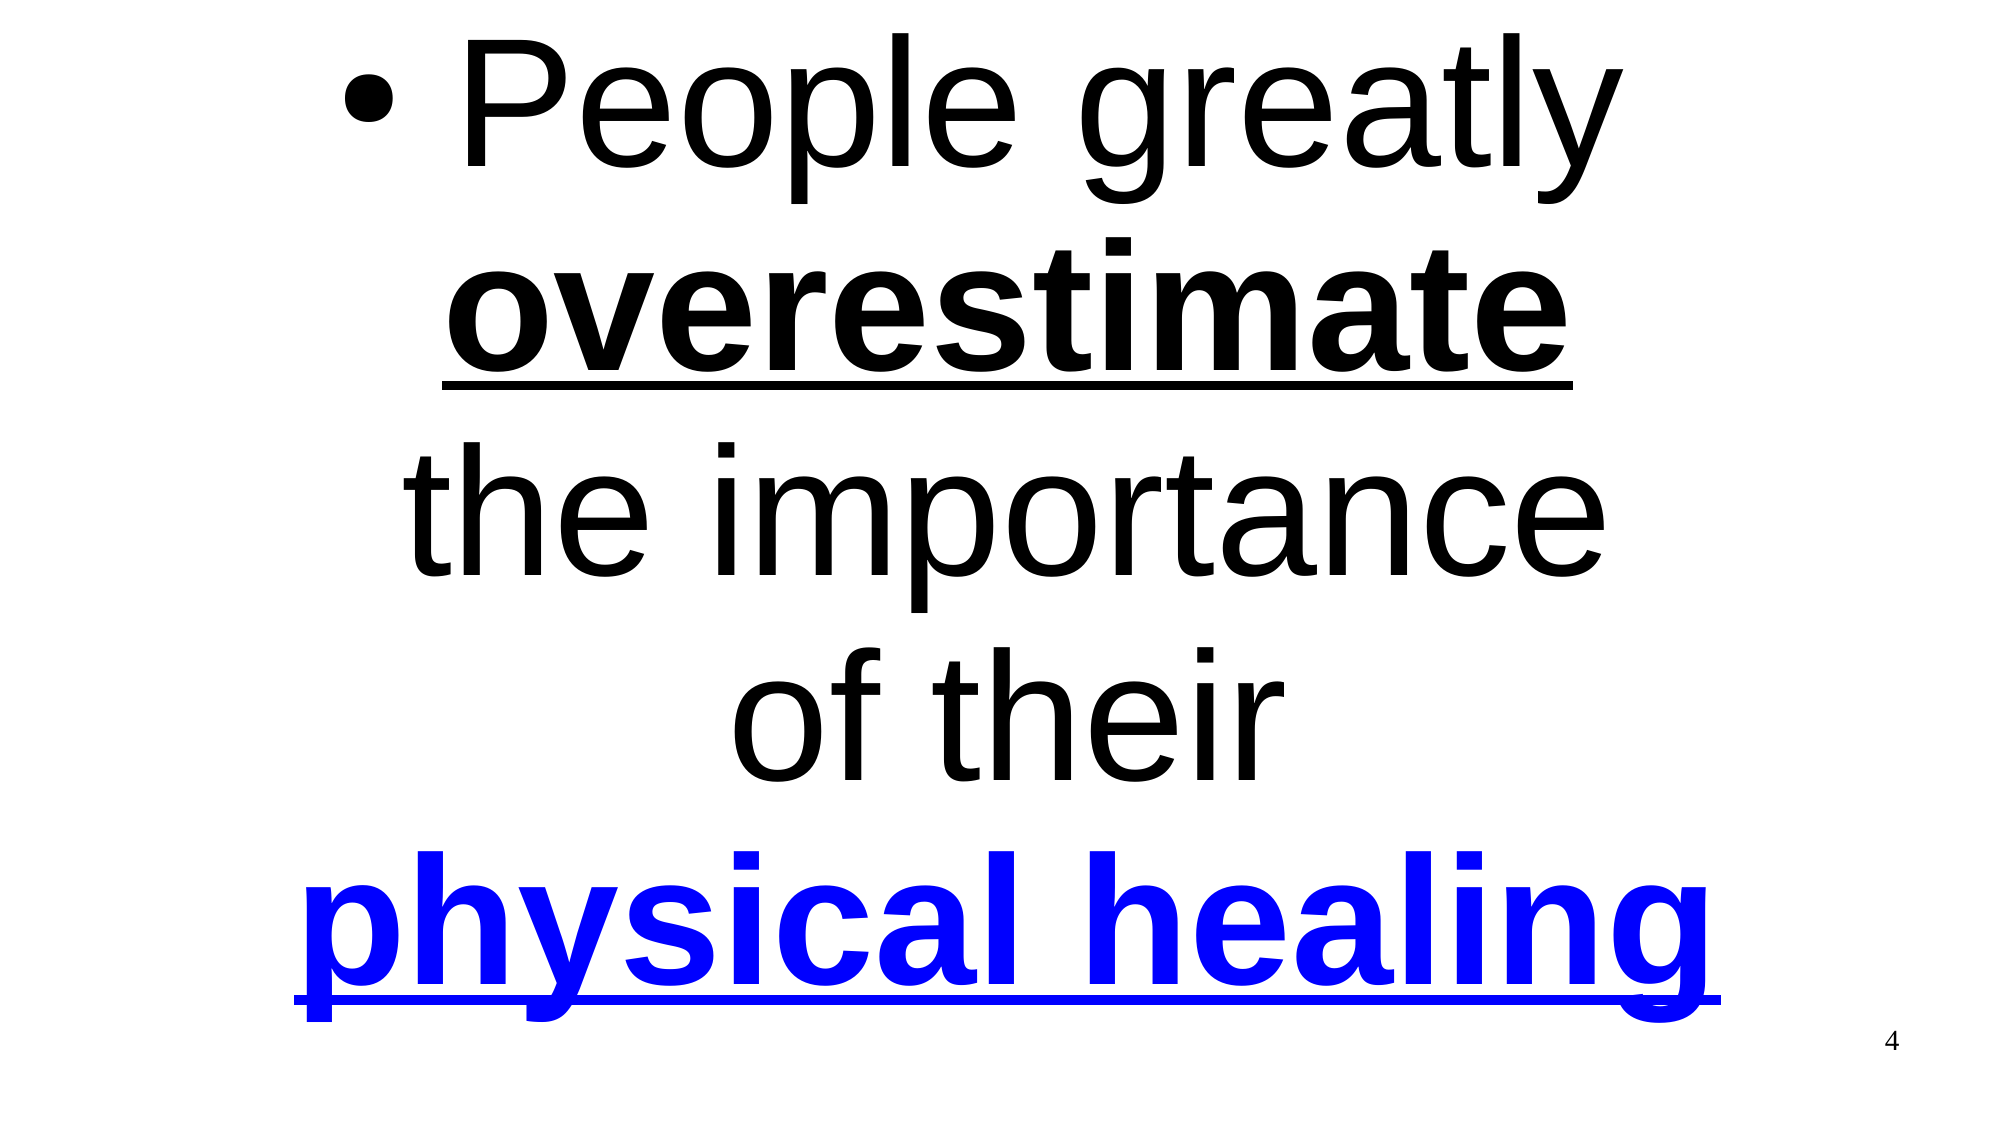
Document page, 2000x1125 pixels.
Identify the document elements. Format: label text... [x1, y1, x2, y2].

list People greatly overestimate the importance of their physical healing [0, 0, 1996, 1123]
